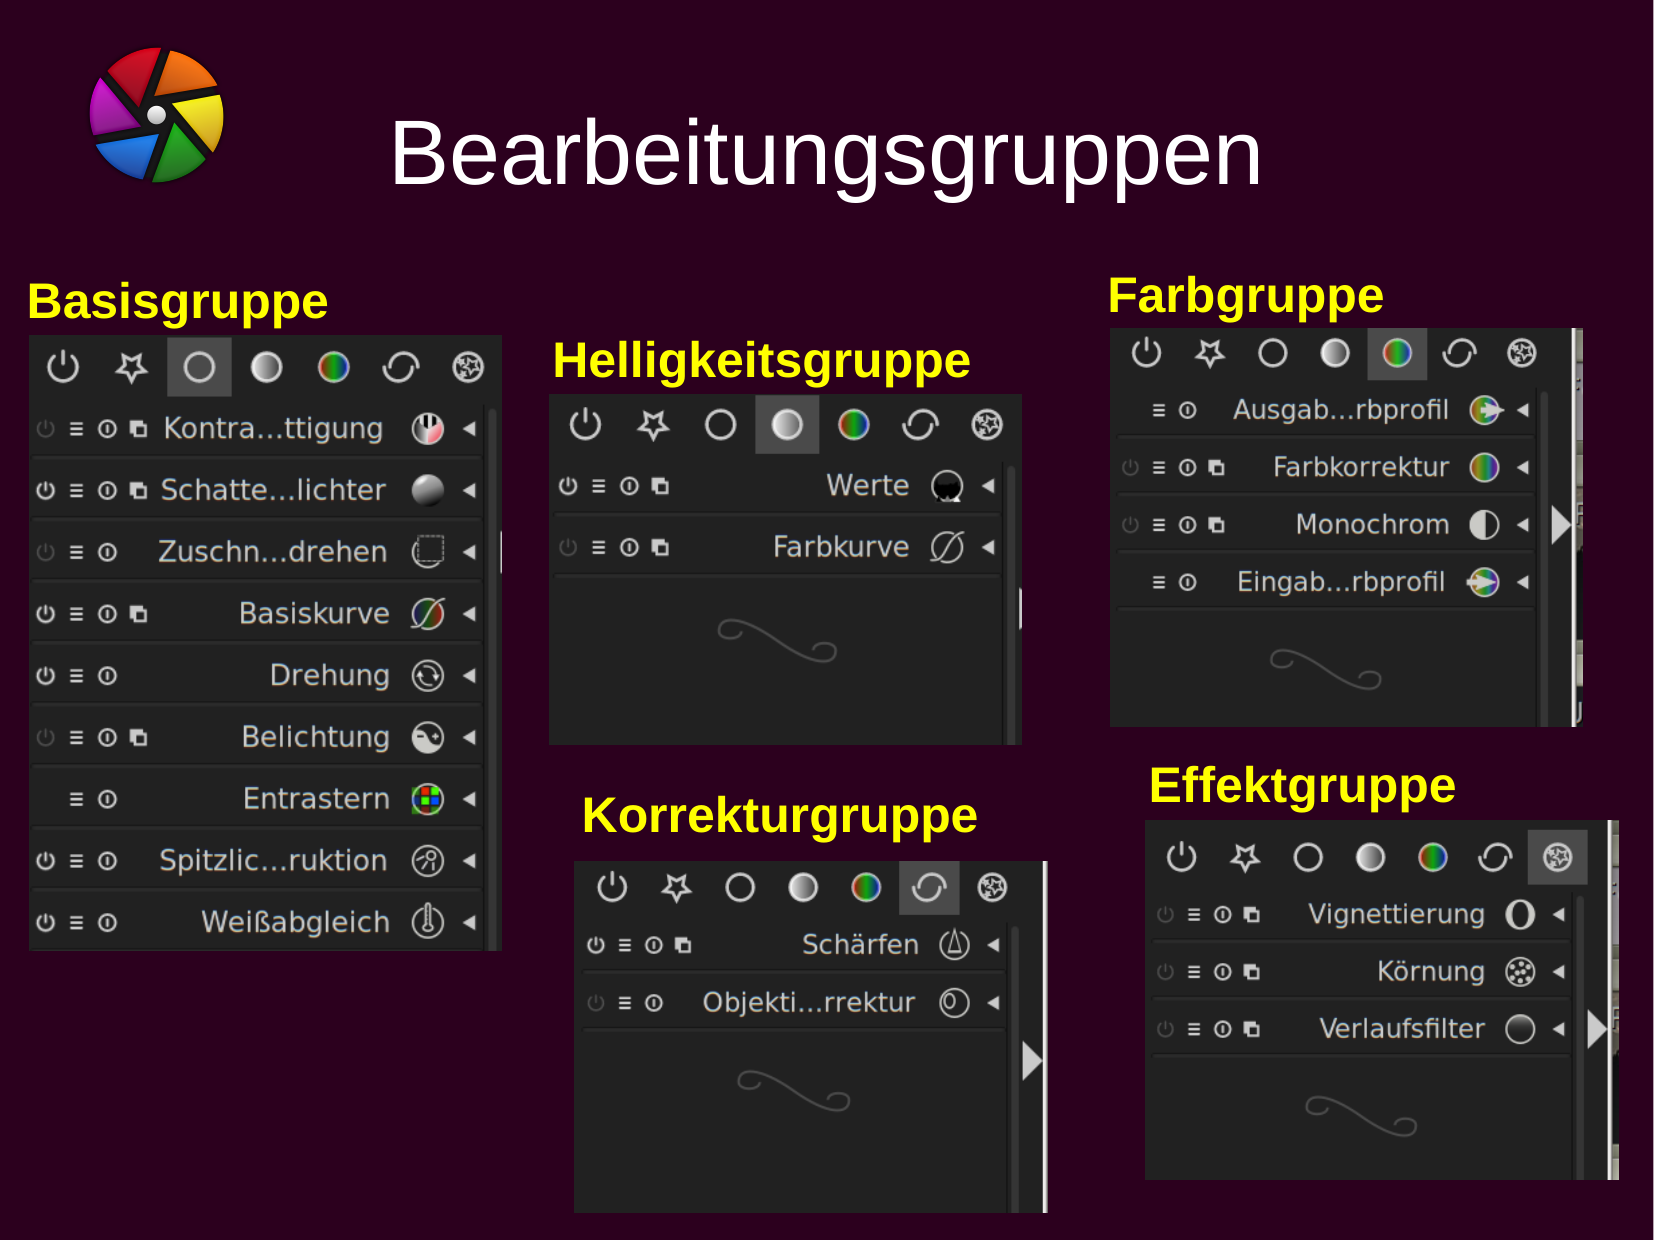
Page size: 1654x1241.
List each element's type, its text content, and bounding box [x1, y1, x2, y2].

picture [1110, 328, 1583, 727]
picture [549, 394, 1022, 745]
text_box Basisgruppe [11, 265, 500, 337]
text_box Effektgruppe [1133, 750, 1472, 821]
text_box Helligkeitsgruppe [537, 324, 987, 396]
title Bearbeitungsgruppen [82, 49, 1571, 257]
text_box Korrekturgruppe [566, 779, 994, 851]
picture [29, 335, 502, 951]
picture [82, 41, 231, 189]
text_box Farbgruppe [1092, 259, 1400, 331]
picture [1145, 820, 1619, 1180]
picture [574, 861, 1048, 1213]
